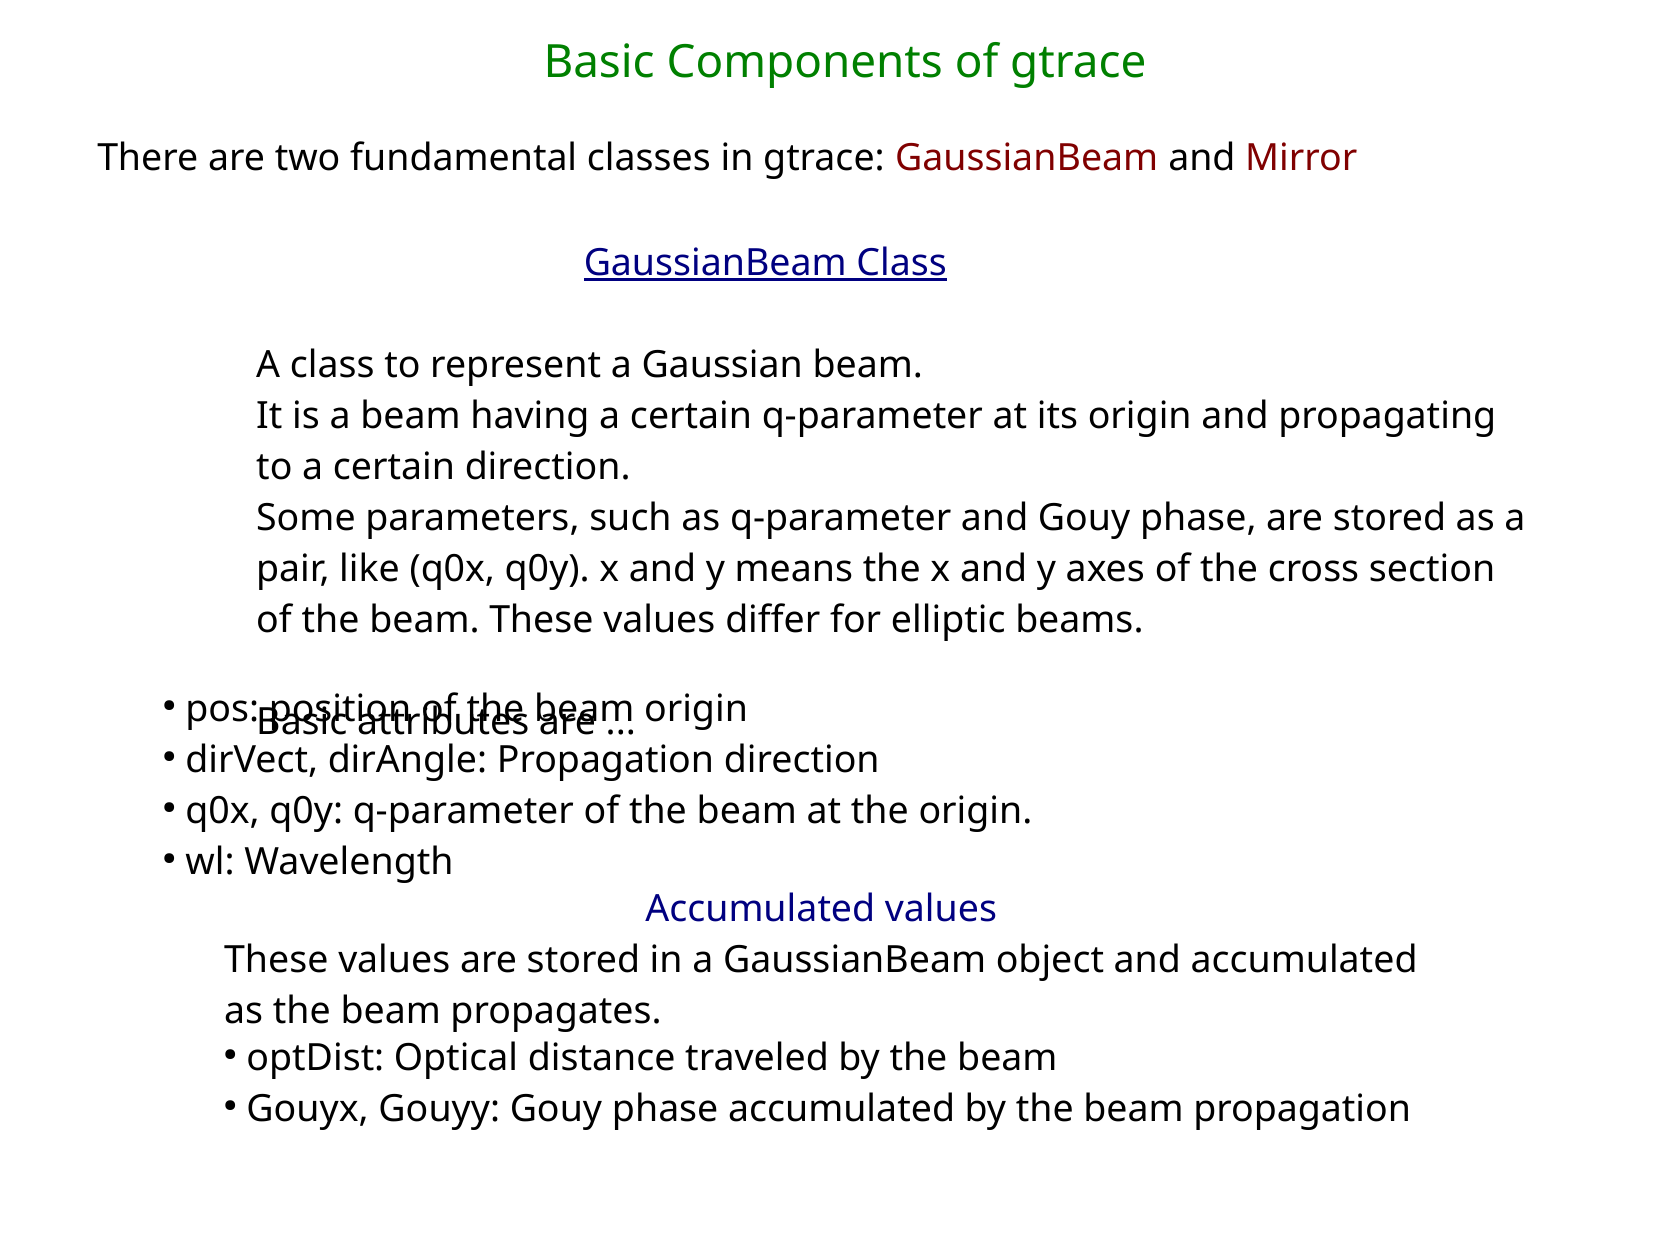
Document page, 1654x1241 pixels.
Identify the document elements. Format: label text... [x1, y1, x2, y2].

text_box optDist: Optical distance traveled by the beam Gouyx, Gouyy: Gouy phase accumulated by the beam propagation [208, 1022, 1424, 1119]
text_box A class to represent a Gaussian beam. It is a beam having a certain q-parameter at its origin and propagating to a certain direction. Some parameters, such as q-parameter and Gouy phase, are stored as a pair, like (q0x, q0y). x and y means the x and y axes of the cross section of the beam. These values differ for elliptic beams. Basic attributes are ... [241, 330, 1529, 668]
text_box Basic Components of gtrace [528, 21, 1174, 86]
text_box There are two fundamental classes in gtrace: GaussianBeam and Mirror [82, 123, 1361, 179]
text_box pos: position of the beam origin dirVect, dirAngle: Propagation direction q0x, q0y: q-parameter of the beam at the origin. wl: Wavelength [147, 673, 1043, 850]
text_box GaussianBeam Class [569, 228, 961, 284]
text_box Accumulated values These values are stored in a GaussianBeam object and accumulated as the beam propagates. [209, 873, 1433, 1010]
